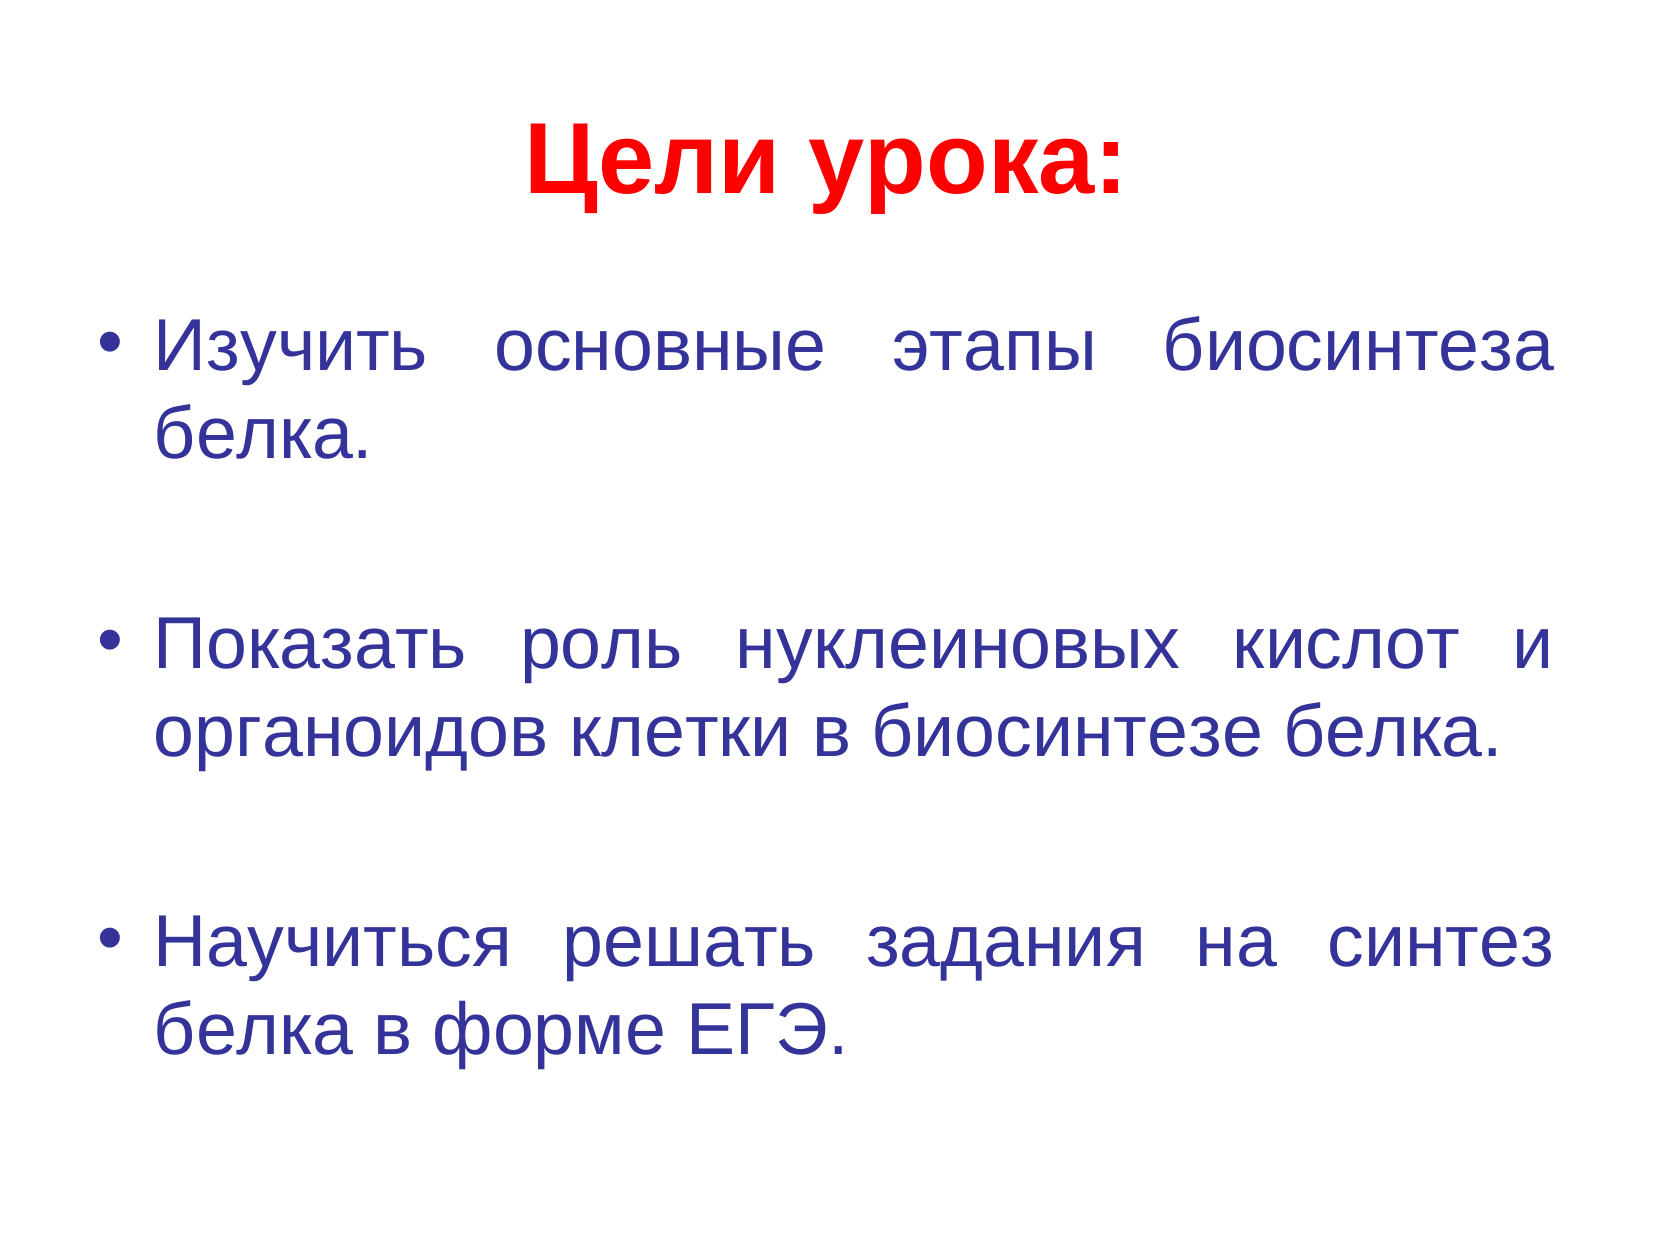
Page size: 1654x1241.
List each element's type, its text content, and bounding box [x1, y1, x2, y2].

title Цели урока: [82, 49, 1571, 257]
list Изучить основные этапы биосинтеза белка. Показать роль нуклеиновых кислот и органоидов клетки в биосинтезе белка. Научиться решать задания на синтез белка в форме ЕГЭ. [82, 289, 1571, 1108]
